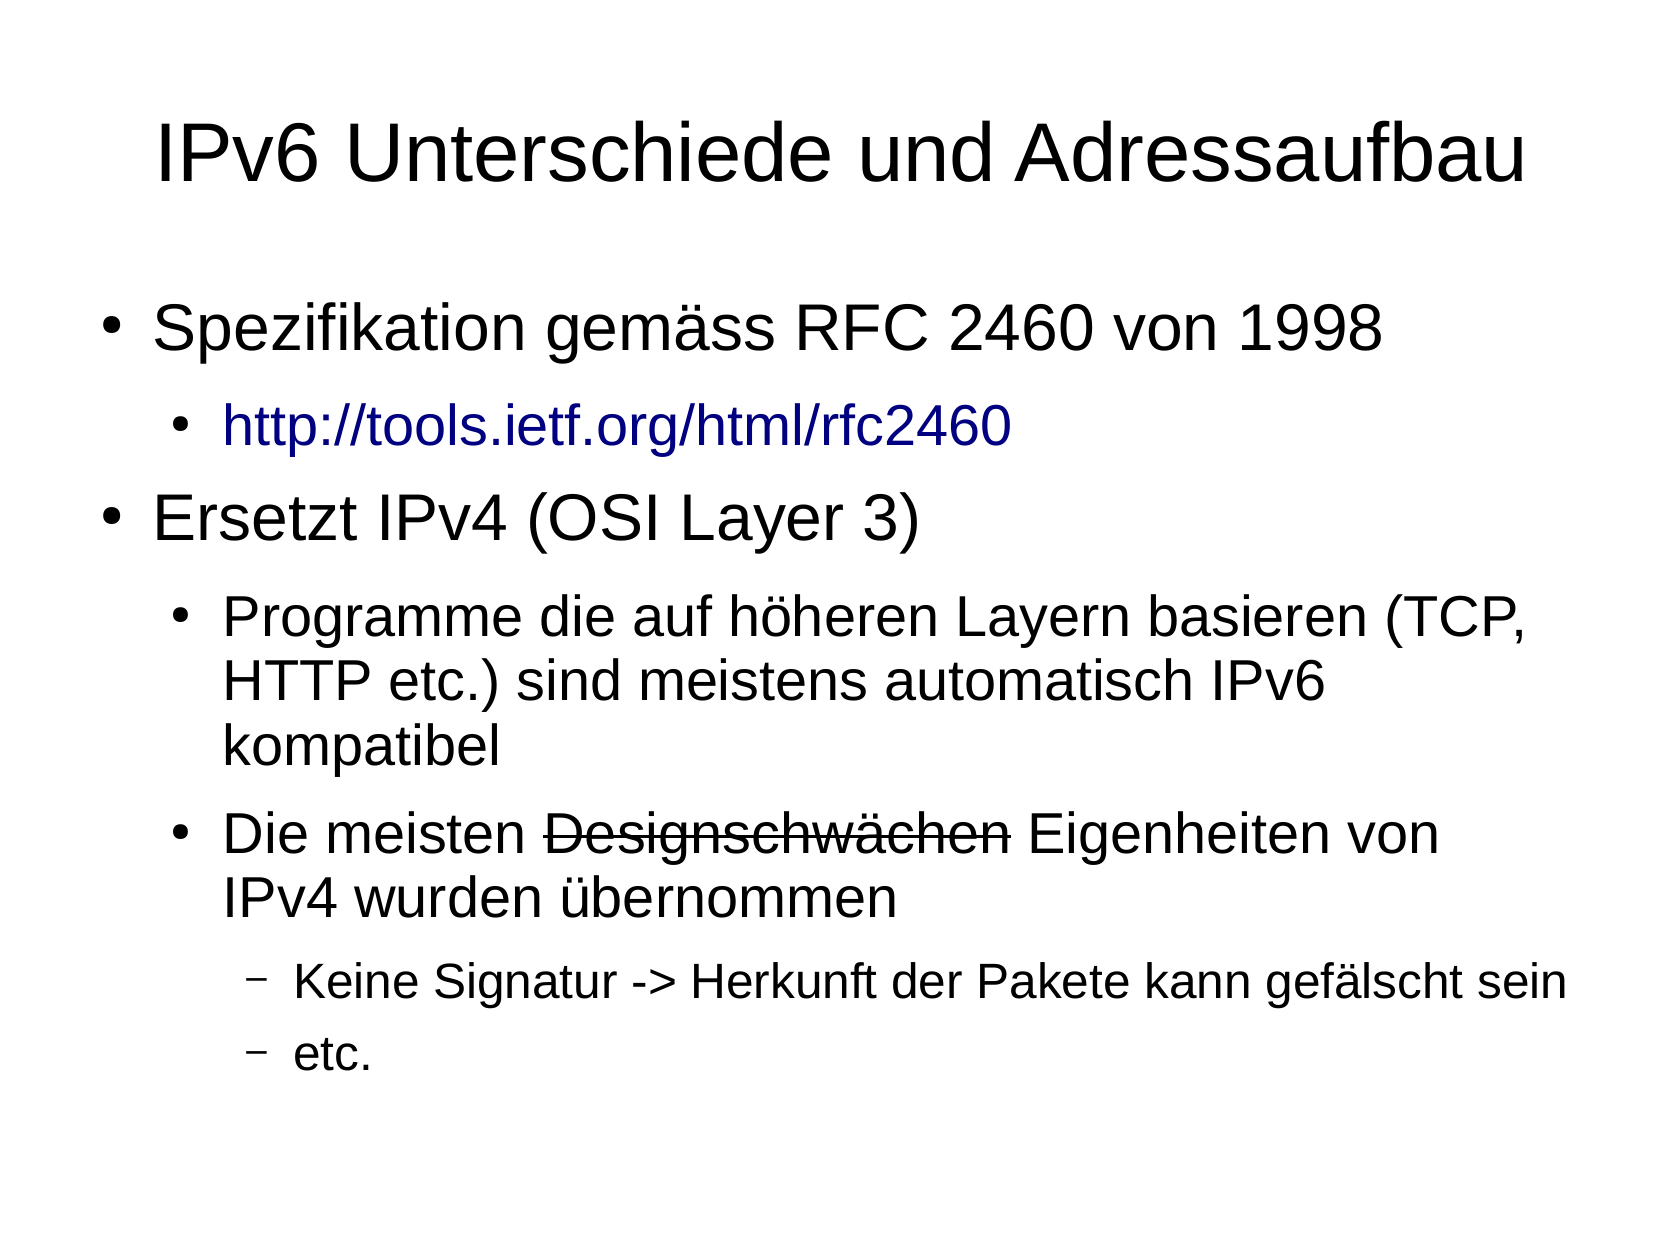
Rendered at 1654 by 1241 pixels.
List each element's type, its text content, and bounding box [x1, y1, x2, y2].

title IPv6 Unterschiede und Adressaufbau [82, 49, 1571, 257]
list Spezifikation gemäss RFC 2460 von 1998 http://tools.ietf.org/html/rfc2460 Ersetzt IPv4 (OSI Layer 3) Programme die auf höheren Layern basieren (TCP, HTTP etc.) sind meistens automatisch IPv6 kompatibel Die meisten Designschwächen Eigenheiten von IPv4 wurden übernommen Keine Signatur -> Herkunft der Pakete kann gefälscht sein etc. [82, 290, 1571, 1109]
